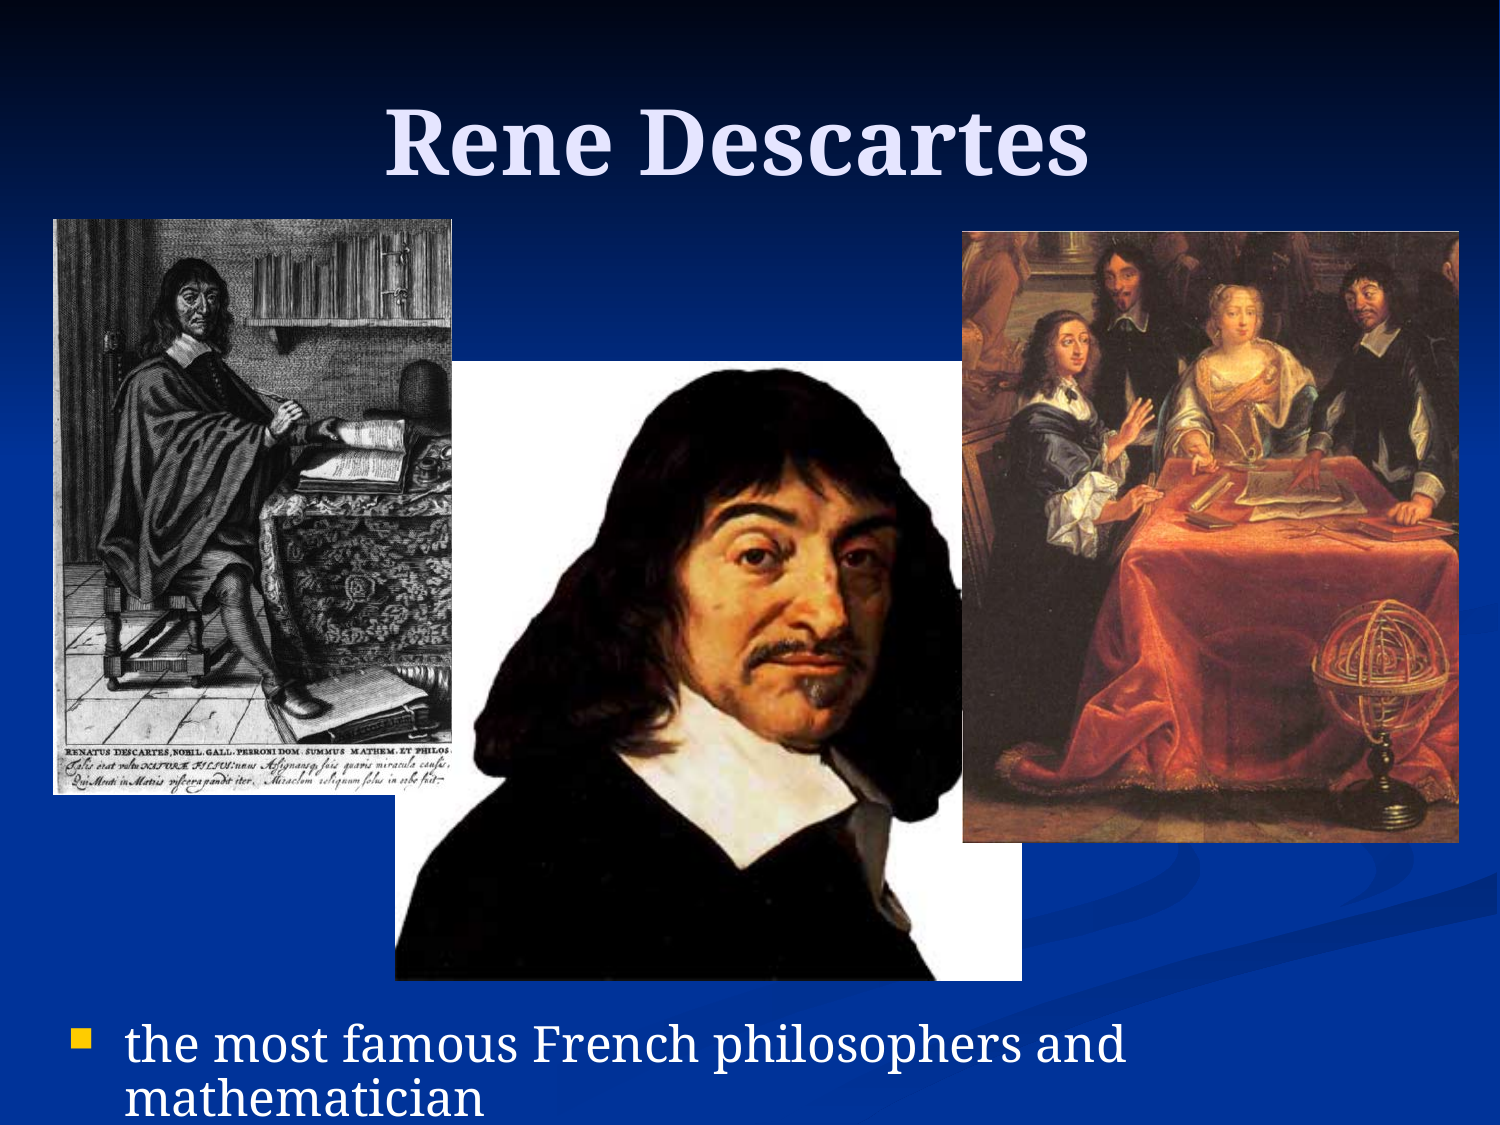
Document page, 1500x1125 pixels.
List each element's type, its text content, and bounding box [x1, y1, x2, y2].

picture [53, 219, 1459, 981]
title Rene Descartes [75, 45, 1425, 233]
list the most famous French philosophers and mathematician [53, 1011, 1436, 1125]
